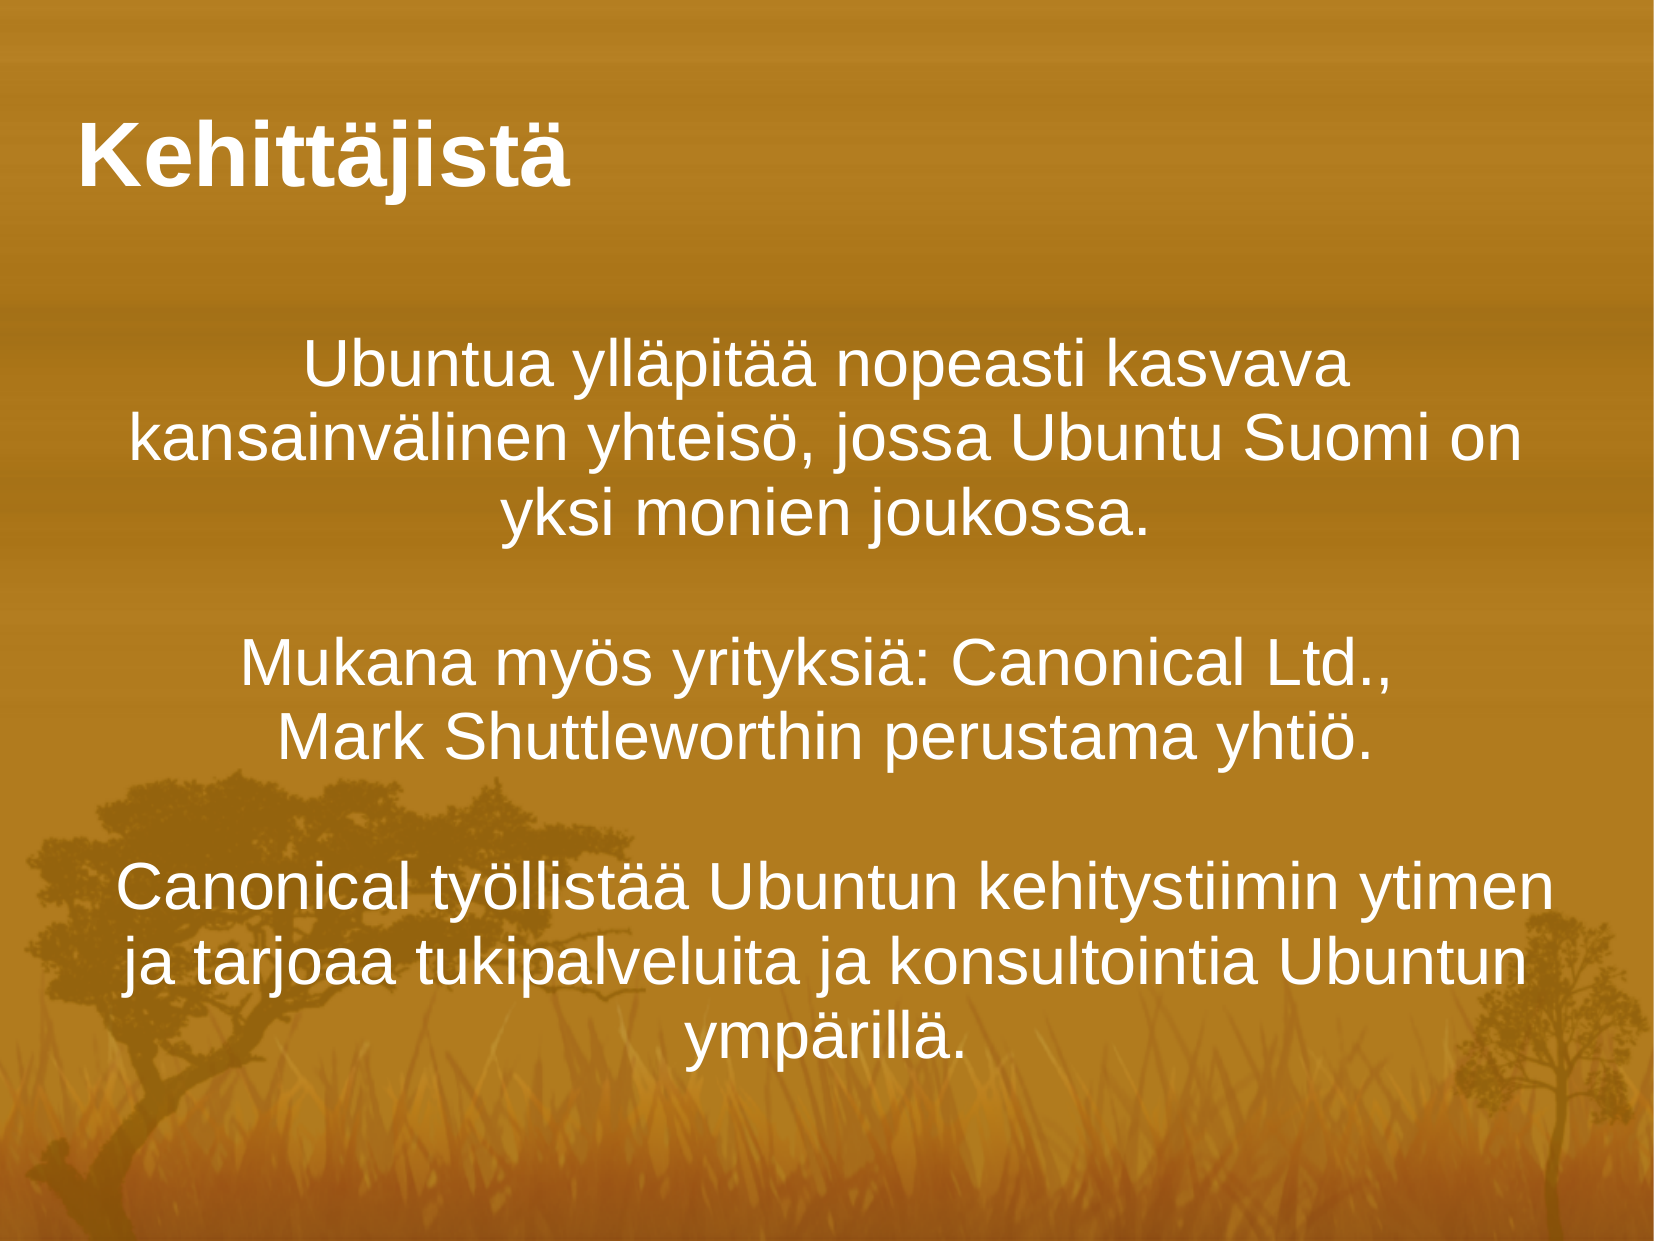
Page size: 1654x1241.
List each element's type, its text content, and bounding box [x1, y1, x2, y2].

subtitle Ubuntua ylläpitää nopeasti kasvava kansainvälinen yhteisö, jossa Ubuntu Suomi on yksi monien joukossa. Mukana myös yrityksiä: Canonical Ltd., Mark Shuttleworthin perustama yhtiö. Canonical työllistää Ubuntun kehitystiimin ytimen ja tarjoaa tukipalveluita ja konsultointia Ubuntun ympärillä. [82, 297, 1571, 1102]
title Kehittäjistä [76, 59, 1565, 252]
picture [0, 0, 1654, 1241]
